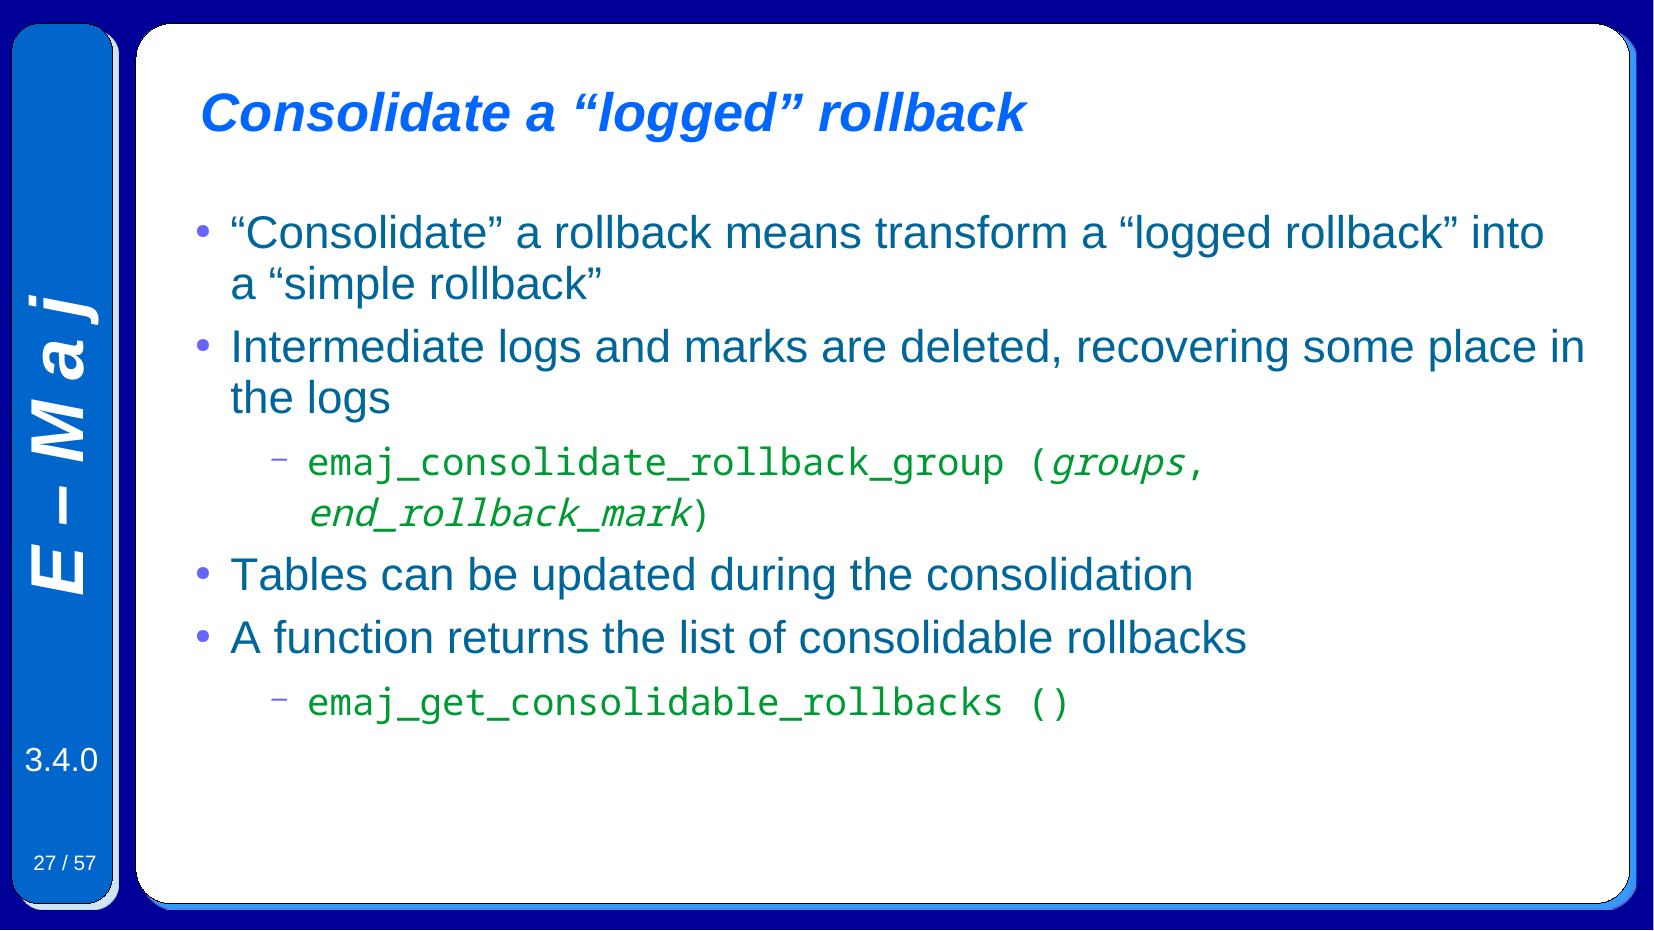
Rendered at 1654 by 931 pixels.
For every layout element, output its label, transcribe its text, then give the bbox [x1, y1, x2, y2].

title Consolidate a “logged” rollback [200, 34, 1575, 191]
list “Consolidate” a rollback means transform a “logged rollback” into a “simple rollback” Intermediate logs and marks are deleted, recovering some place in the logs emaj_consolidate_rollback_group (groups, end_rollback_mark) Tables can be updated during the consolidation A function returns the list of consolidable rollbacks emaj_get_consolidable_rollbacks () [177, 206, 1587, 827]
